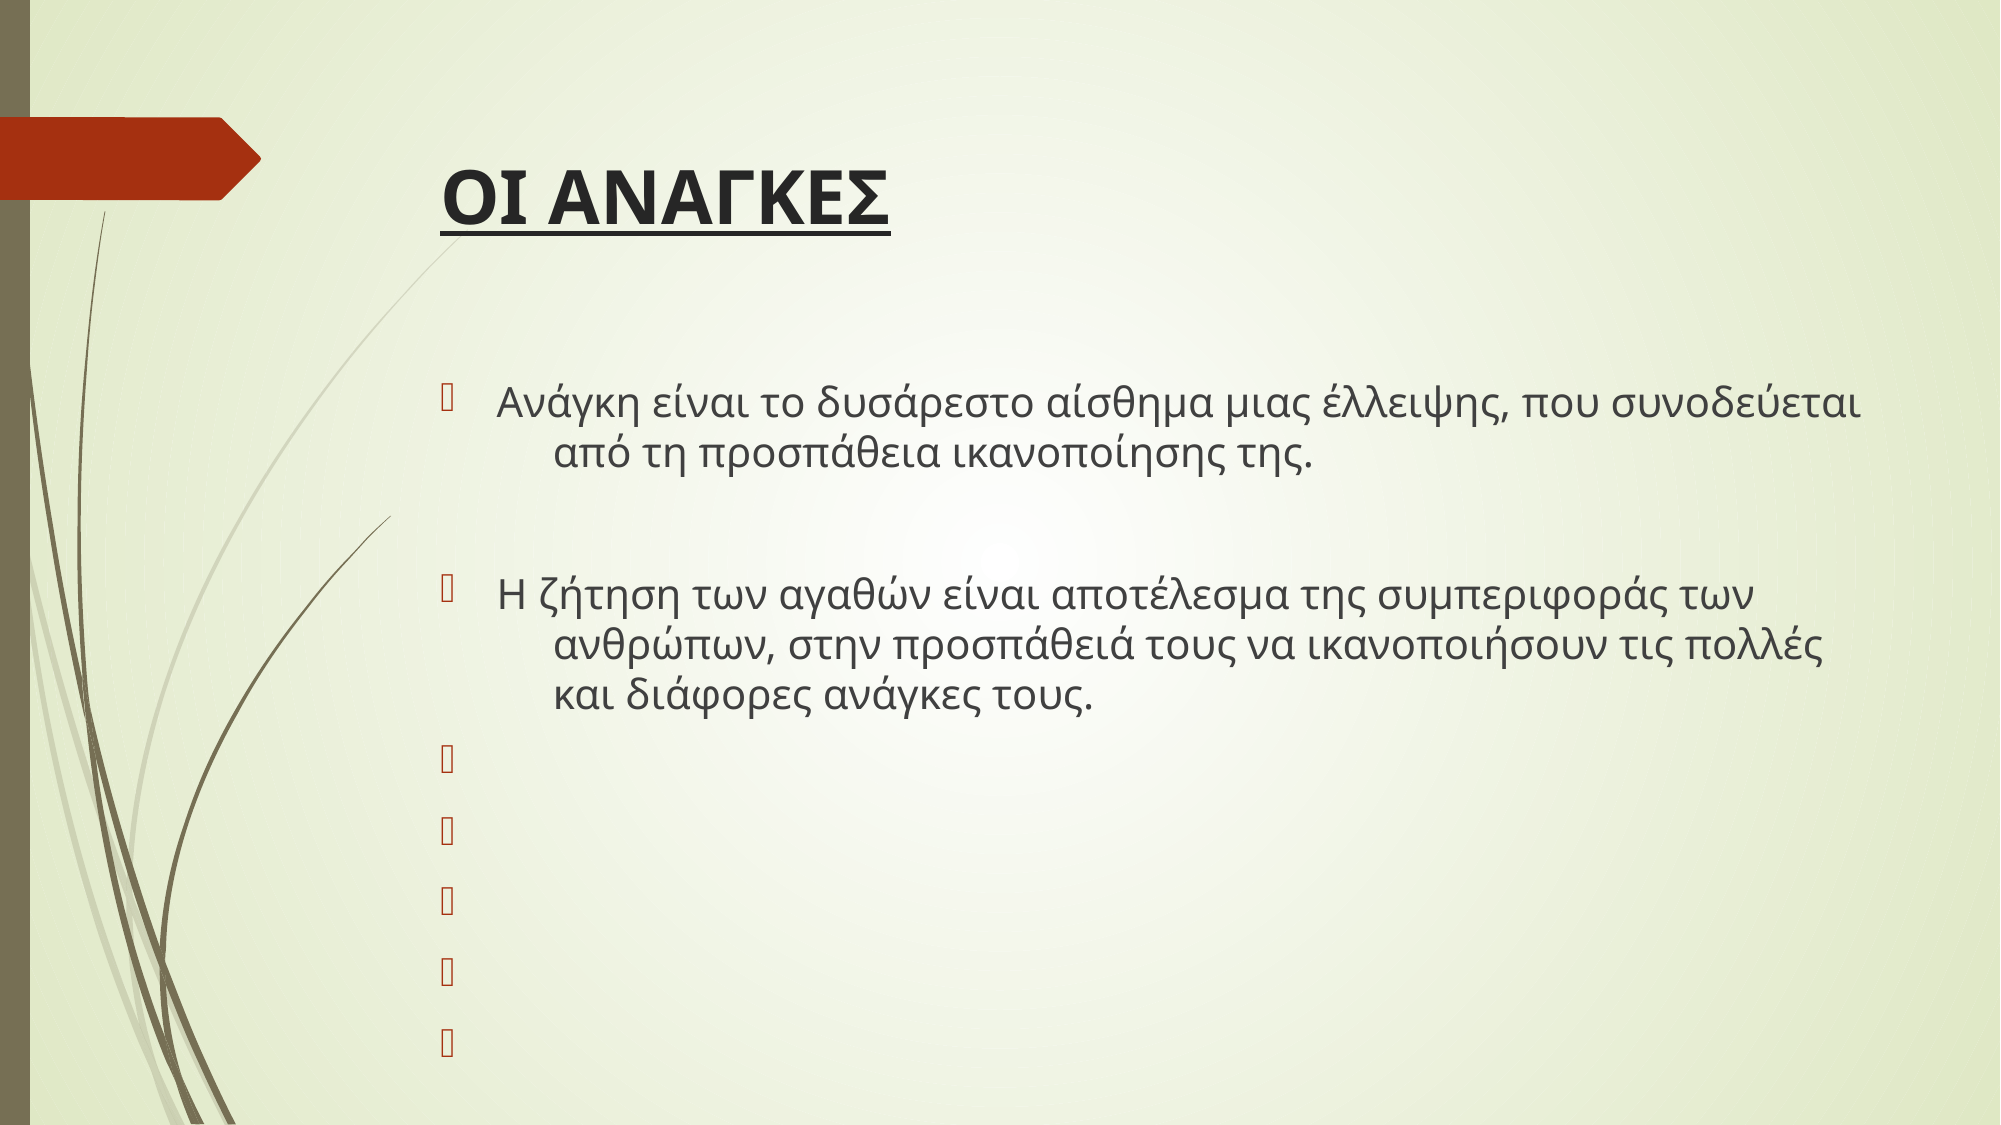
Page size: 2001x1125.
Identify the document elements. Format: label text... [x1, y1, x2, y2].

list Ανάγκη είναι το δυσάρεστο αίσθημα μιας έλλειψης, που συνοδεύεται από τη προσπάθεια ικανοποίησης της. Η ζήτηση των αγαθών είναι αποτέλεσμα της συμπεριφοράς των ανθρώπων, στην προσπάθειά τους να ικανοποιήσουν τις πολλές και διάφορες ανάγκες τους. [425, 368, 1888, 970]
title ΟΙ ΑΝΑΓΚΕΣ [425, 52, 1888, 284]
